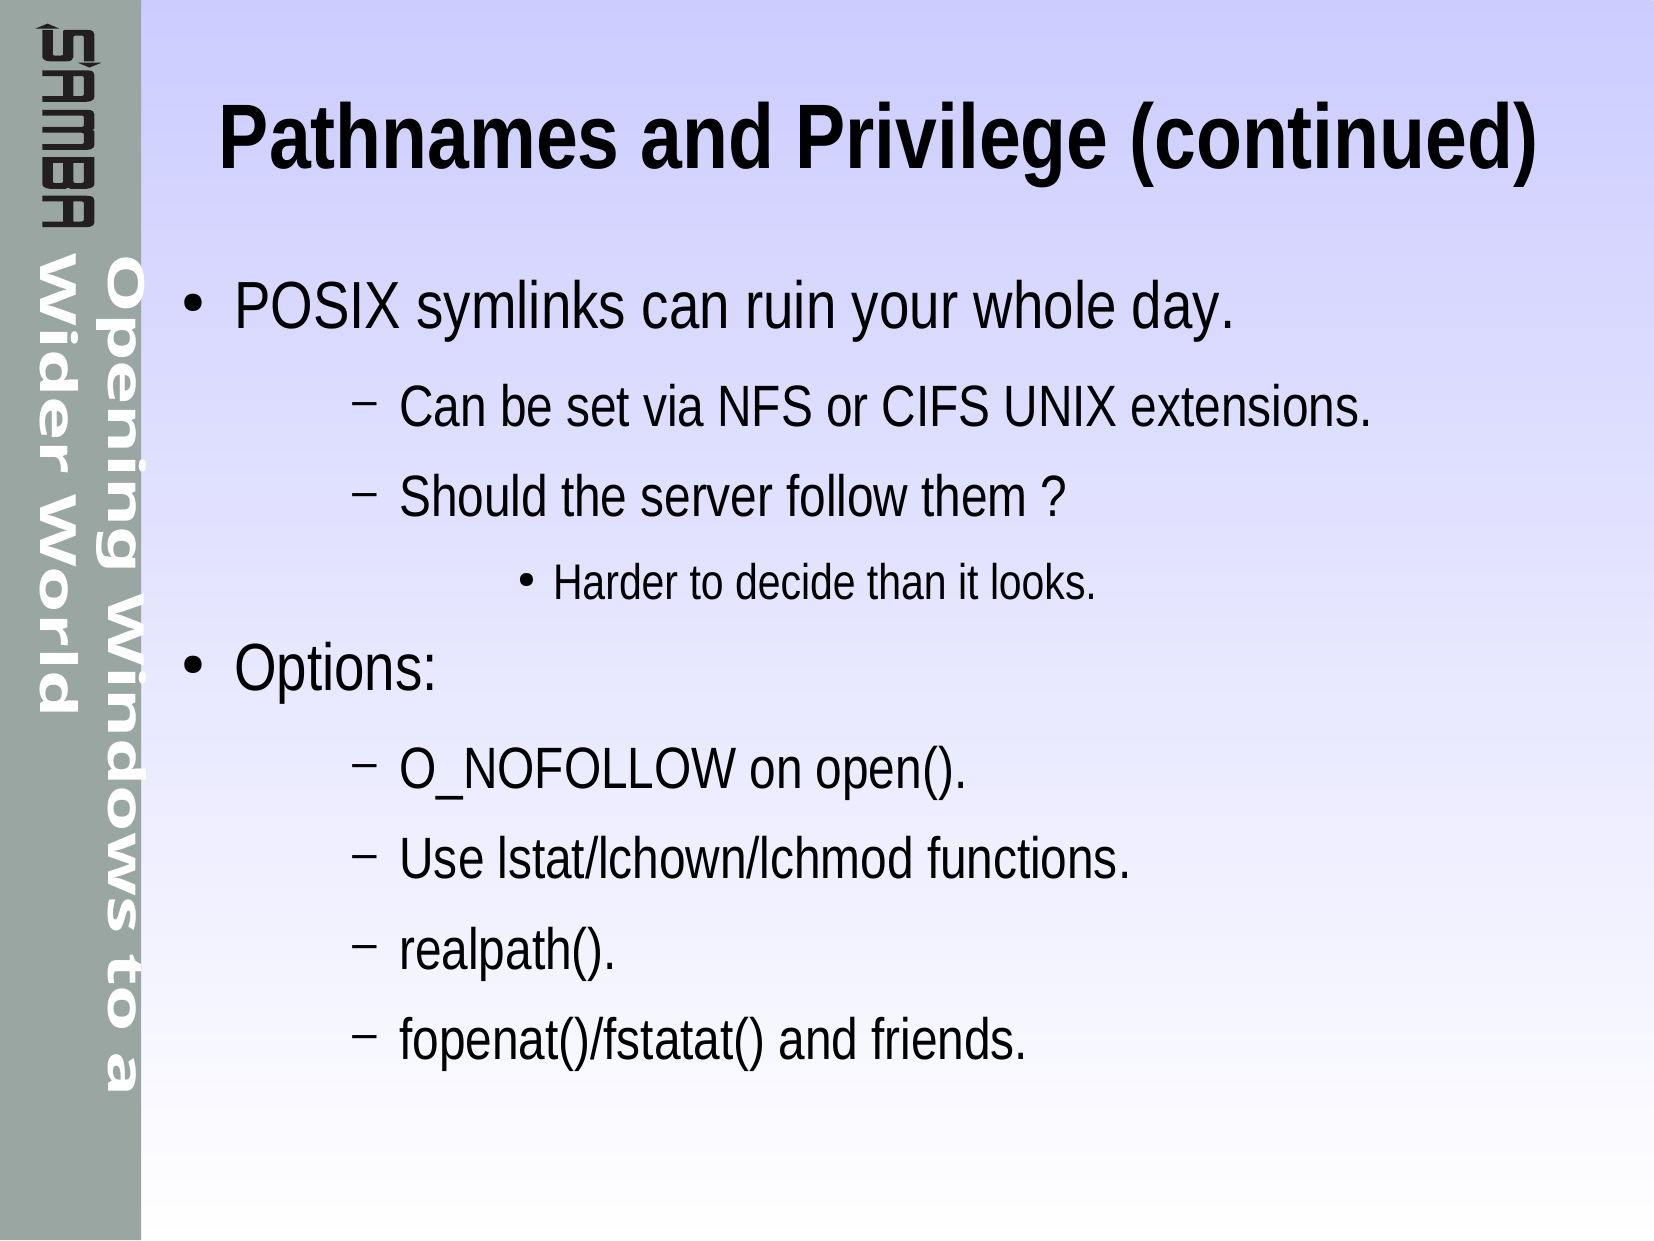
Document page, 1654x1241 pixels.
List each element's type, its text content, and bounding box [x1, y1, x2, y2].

list POSIX symlinks can ruin your whole day. Can be set via NFS or CIFS UNIX extensions. Should the server follow them ? Harder to decide than it looks. Options: O_NOFOLLOW on open(). Use lstat/lchown/lchmod functions. realpath(). fopenat()/fstatat() and friends. [163, 265, 1576, 1227]
title Pathnames and Privilege (continued) [173, 28, 1586, 243]
